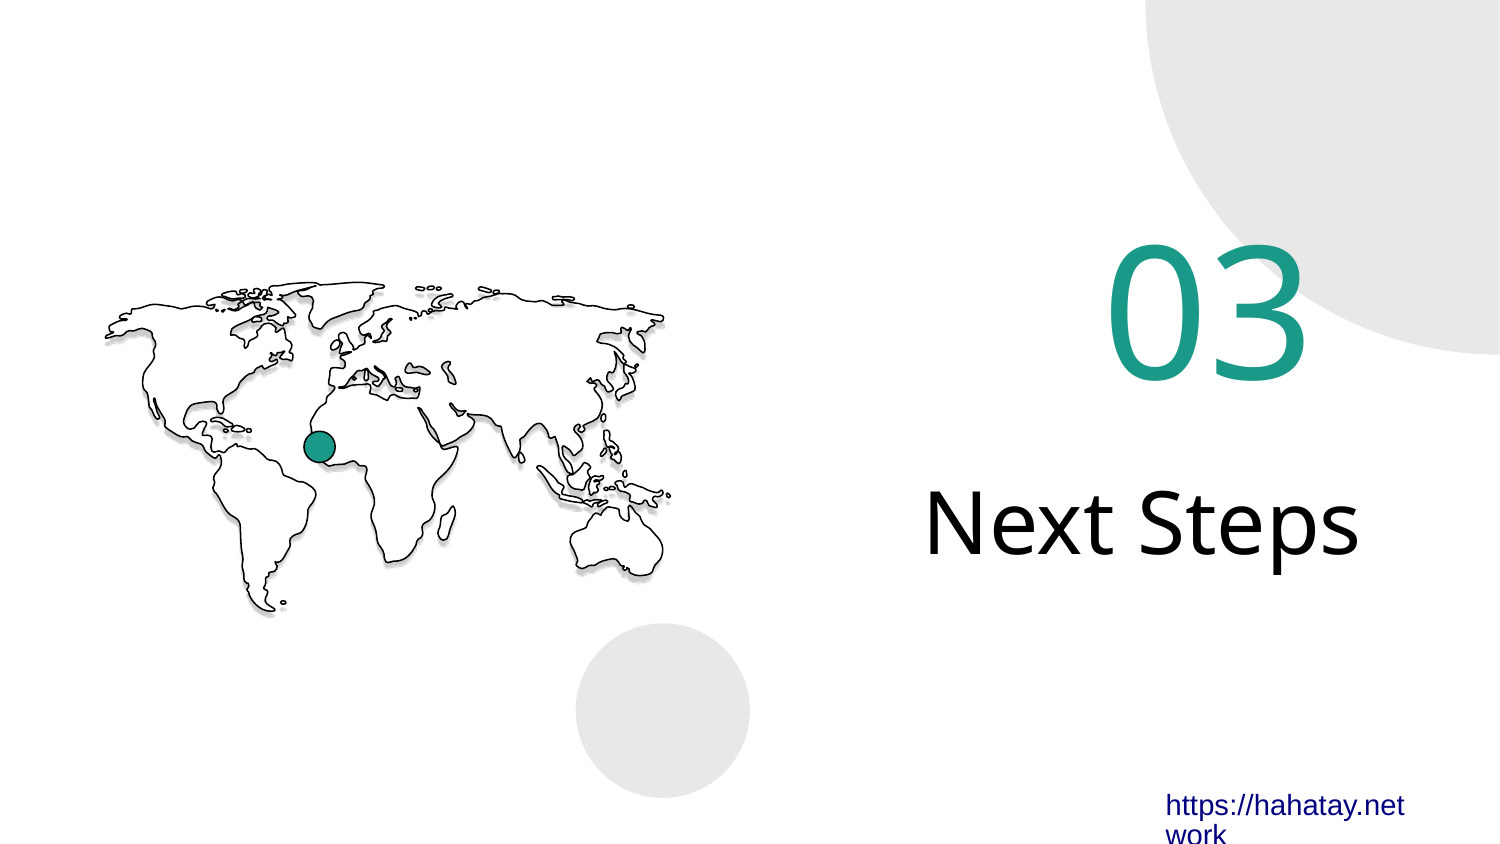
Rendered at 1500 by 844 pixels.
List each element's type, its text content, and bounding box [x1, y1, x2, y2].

text_box [415, 286, 425, 291]
text_box Next Steps [547, 409, 1377, 630]
text_box [303, 290, 664, 563]
text_box [600, 430, 622, 464]
text_box [478, 286, 492, 293]
text_box [210, 417, 252, 433]
text_box [570, 505, 663, 576]
text_box [622, 470, 627, 478]
text_box [536, 465, 608, 507]
text_box [603, 486, 616, 491]
text_box [600, 413, 606, 422]
text_box [615, 480, 664, 508]
text_box [431, 293, 453, 308]
text_box [437, 505, 456, 541]
text_box [105, 282, 385, 612]
text_box 03 [1087, 178, 1401, 383]
